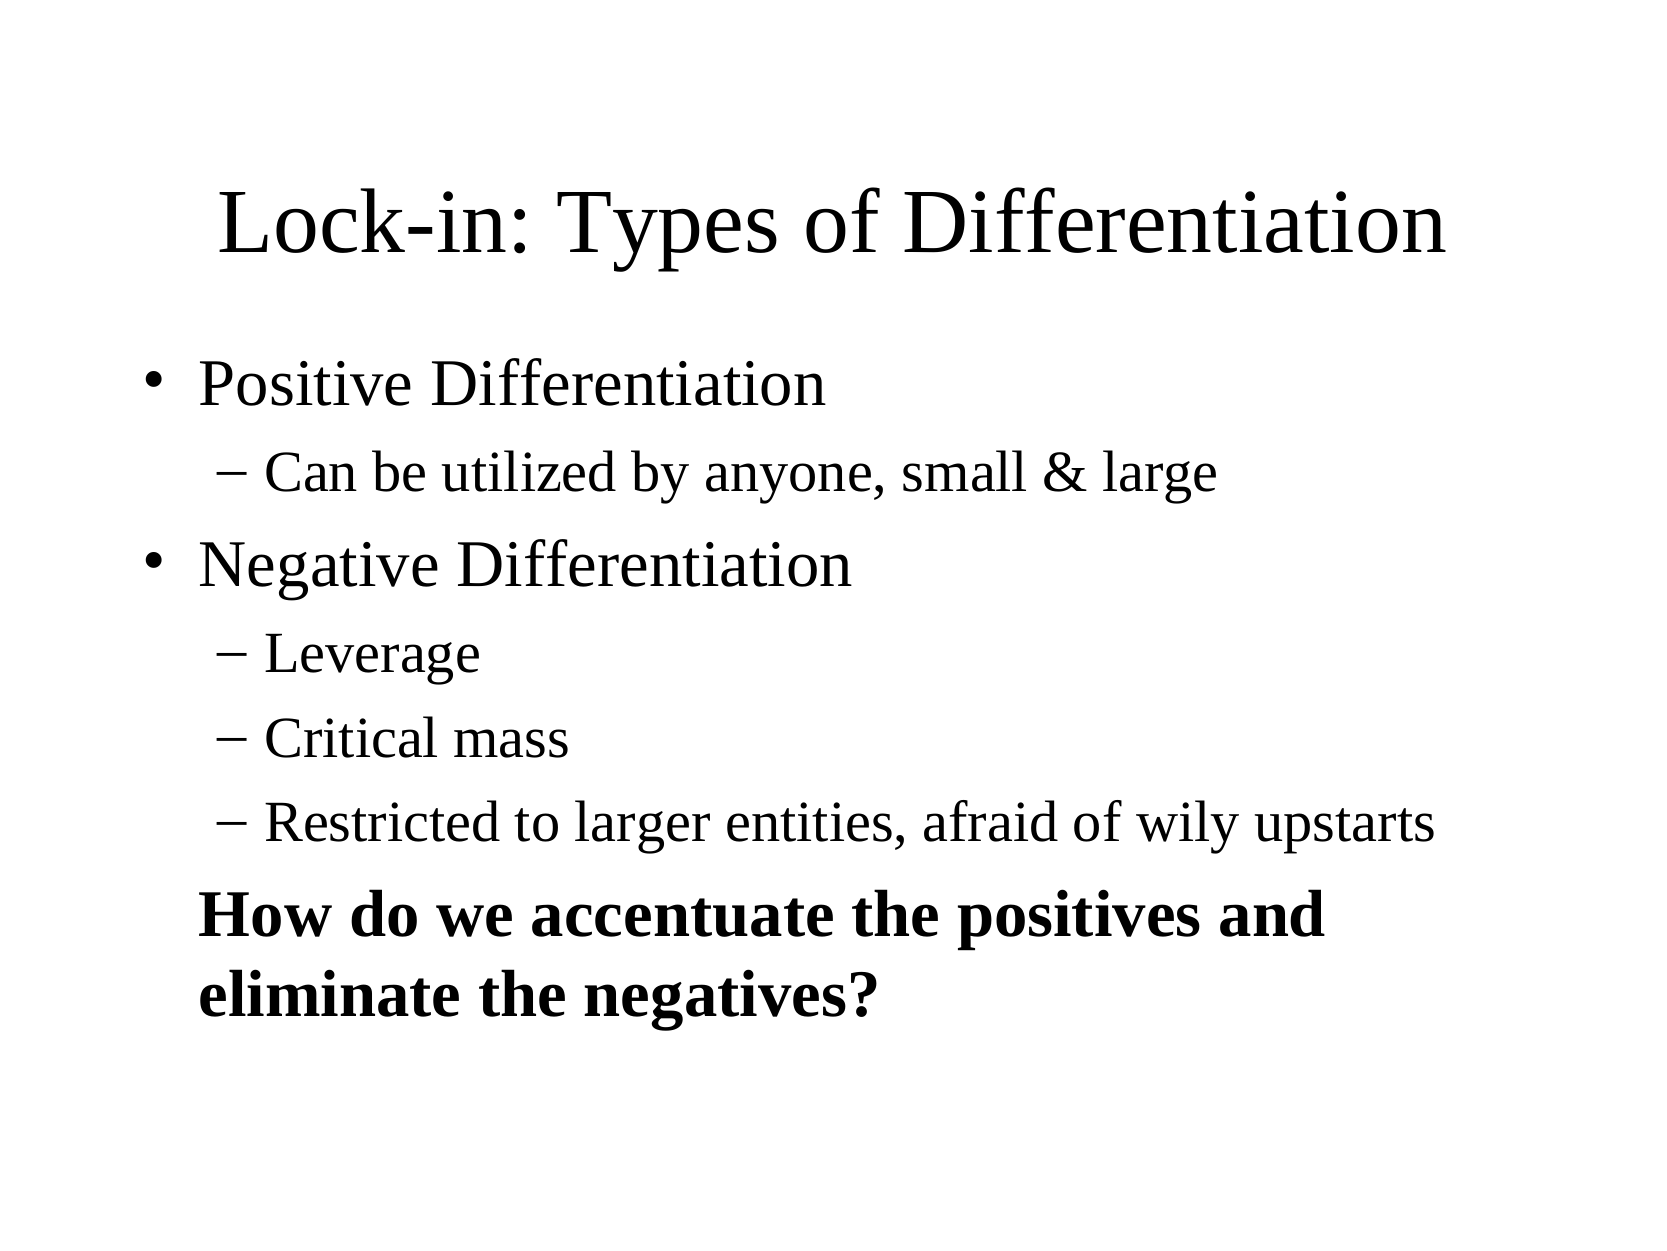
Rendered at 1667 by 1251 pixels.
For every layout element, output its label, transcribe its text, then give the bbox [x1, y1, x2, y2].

list Positive Differentiation Can be utilized by anyone, small & large Negative Differentiation Leverage Critical mass Restricted to larger entities, afraid of wily upstarts How do we accentuate the positives and eliminate the negatives? [127, 331, 1545, 1200]
title Lock-in: Types of Differentiation [124, 110, 1542, 320]
